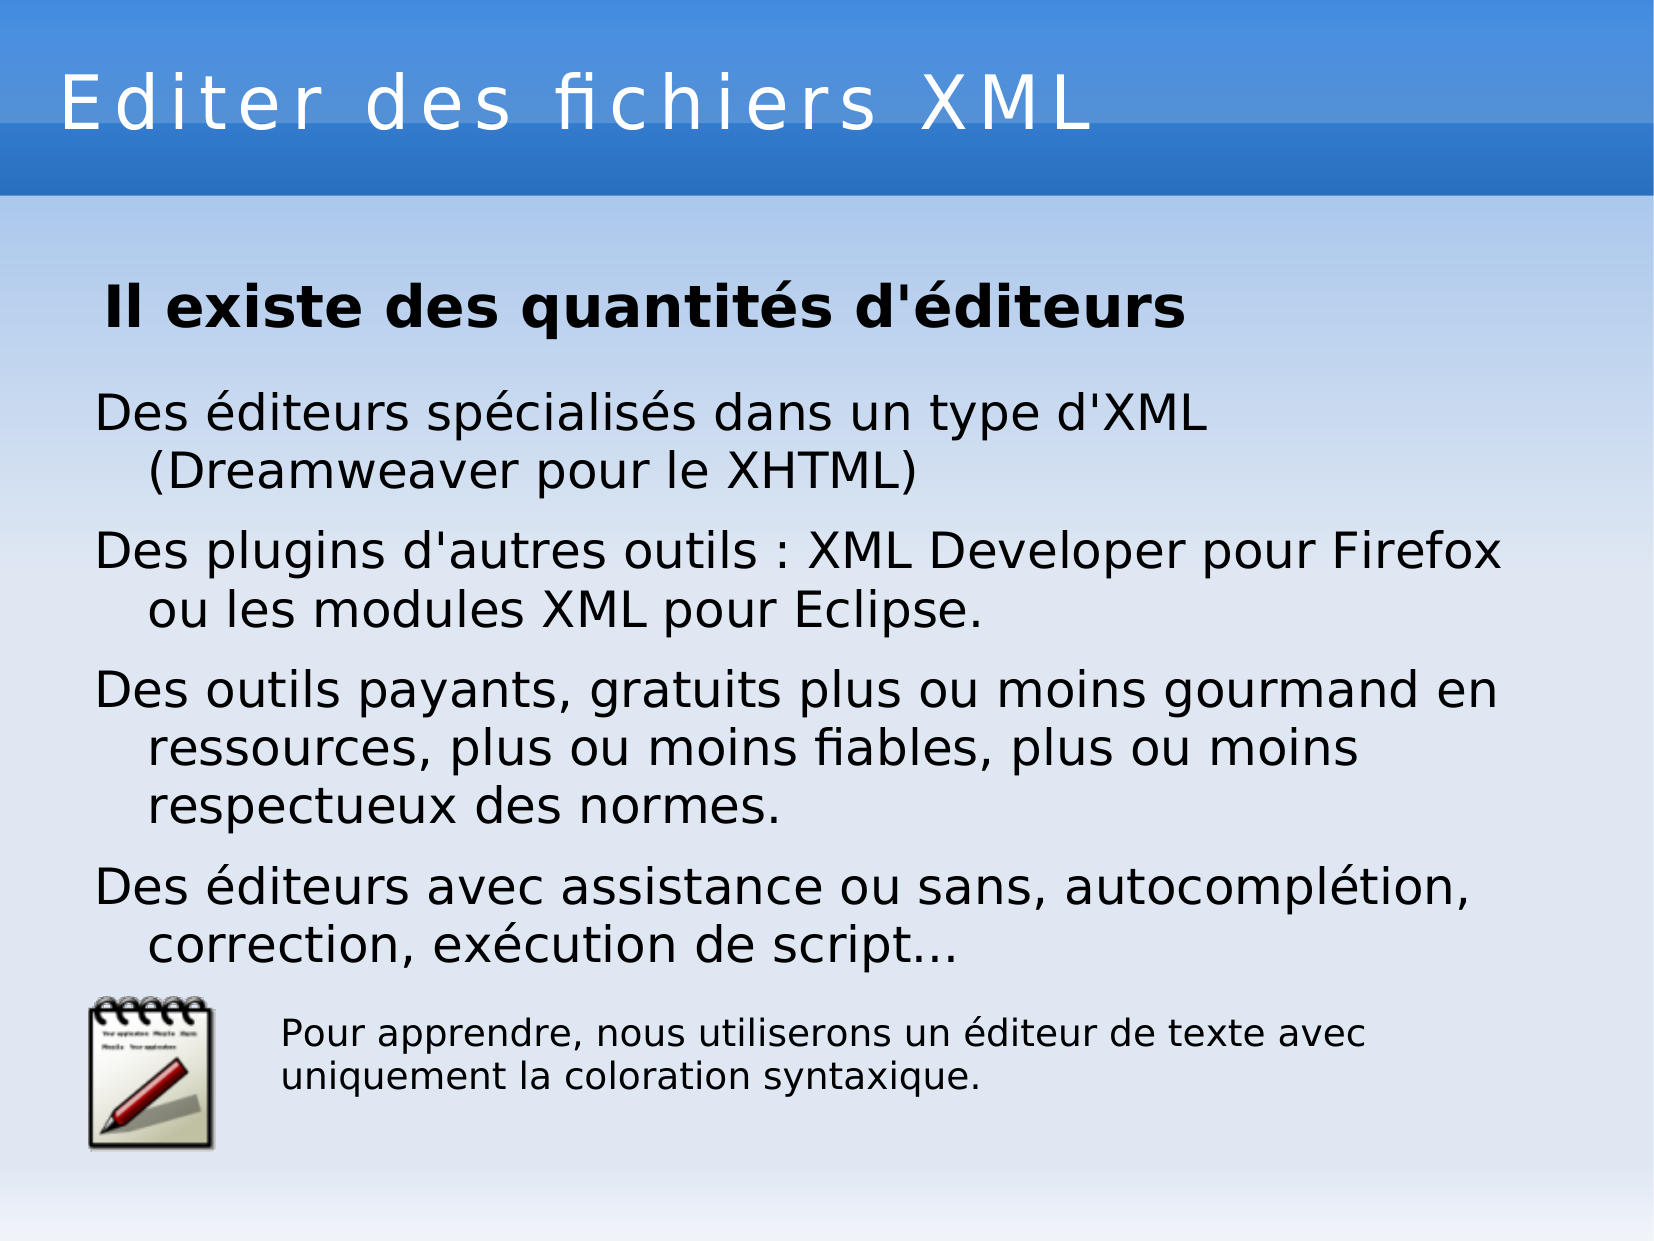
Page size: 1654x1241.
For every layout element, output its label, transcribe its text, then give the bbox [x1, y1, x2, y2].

text_box Il existe des quantités d'éditeurs [88, 265, 1203, 349]
title Editer des fichiers XML [59, 29, 1270, 178]
list Des éditeurs spécialisés dans un type d'XML (Dreamweaver pour le XHTML) Des plugins d'autres outils : XML Developer pour Firefox ou les modules XML pour Eclipse. Des outils payants, gratuits plus ou moins gourmand en ressources, plus ou moins fiables, plus ou moins respectueux des normes. Des éditeurs avec assistance ou sans, autocomplétion, correction, exécution de script... [76, 383, 1565, 977]
picture [0, 0, 1654, 1241]
text_box Pour apprendre, nous utiliserons un éditeur de texte avec uniquement la coloration syntaxique. [265, 1003, 1506, 1182]
